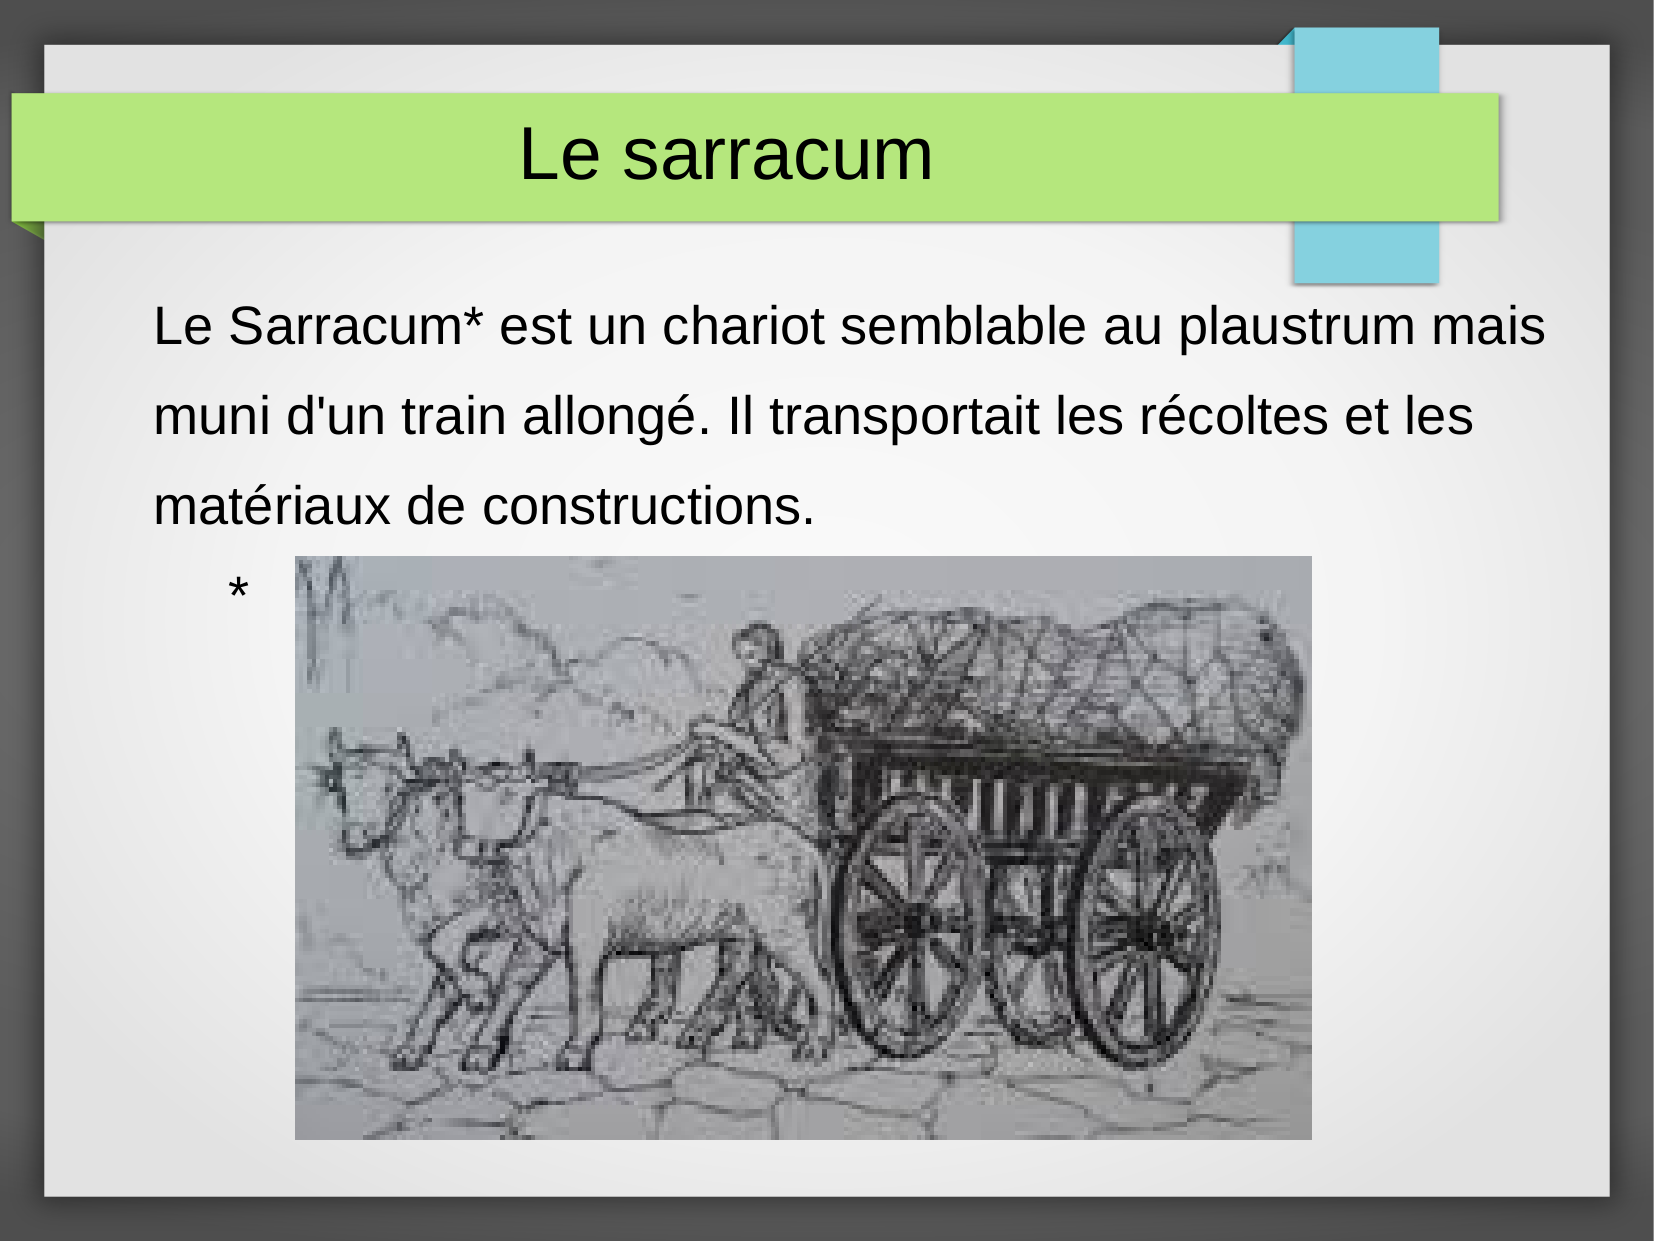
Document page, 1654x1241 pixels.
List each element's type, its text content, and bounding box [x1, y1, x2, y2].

picture [0, 0, 1654, 1241]
list Le Sarracum* est un chariot semblable au plaustrum mais muni d'un train allongé. Il transportait les récoltes et les matériaux de constructions. * [82, 295, 1571, 1015]
title Le sarracum [82, 94, 1264, 213]
